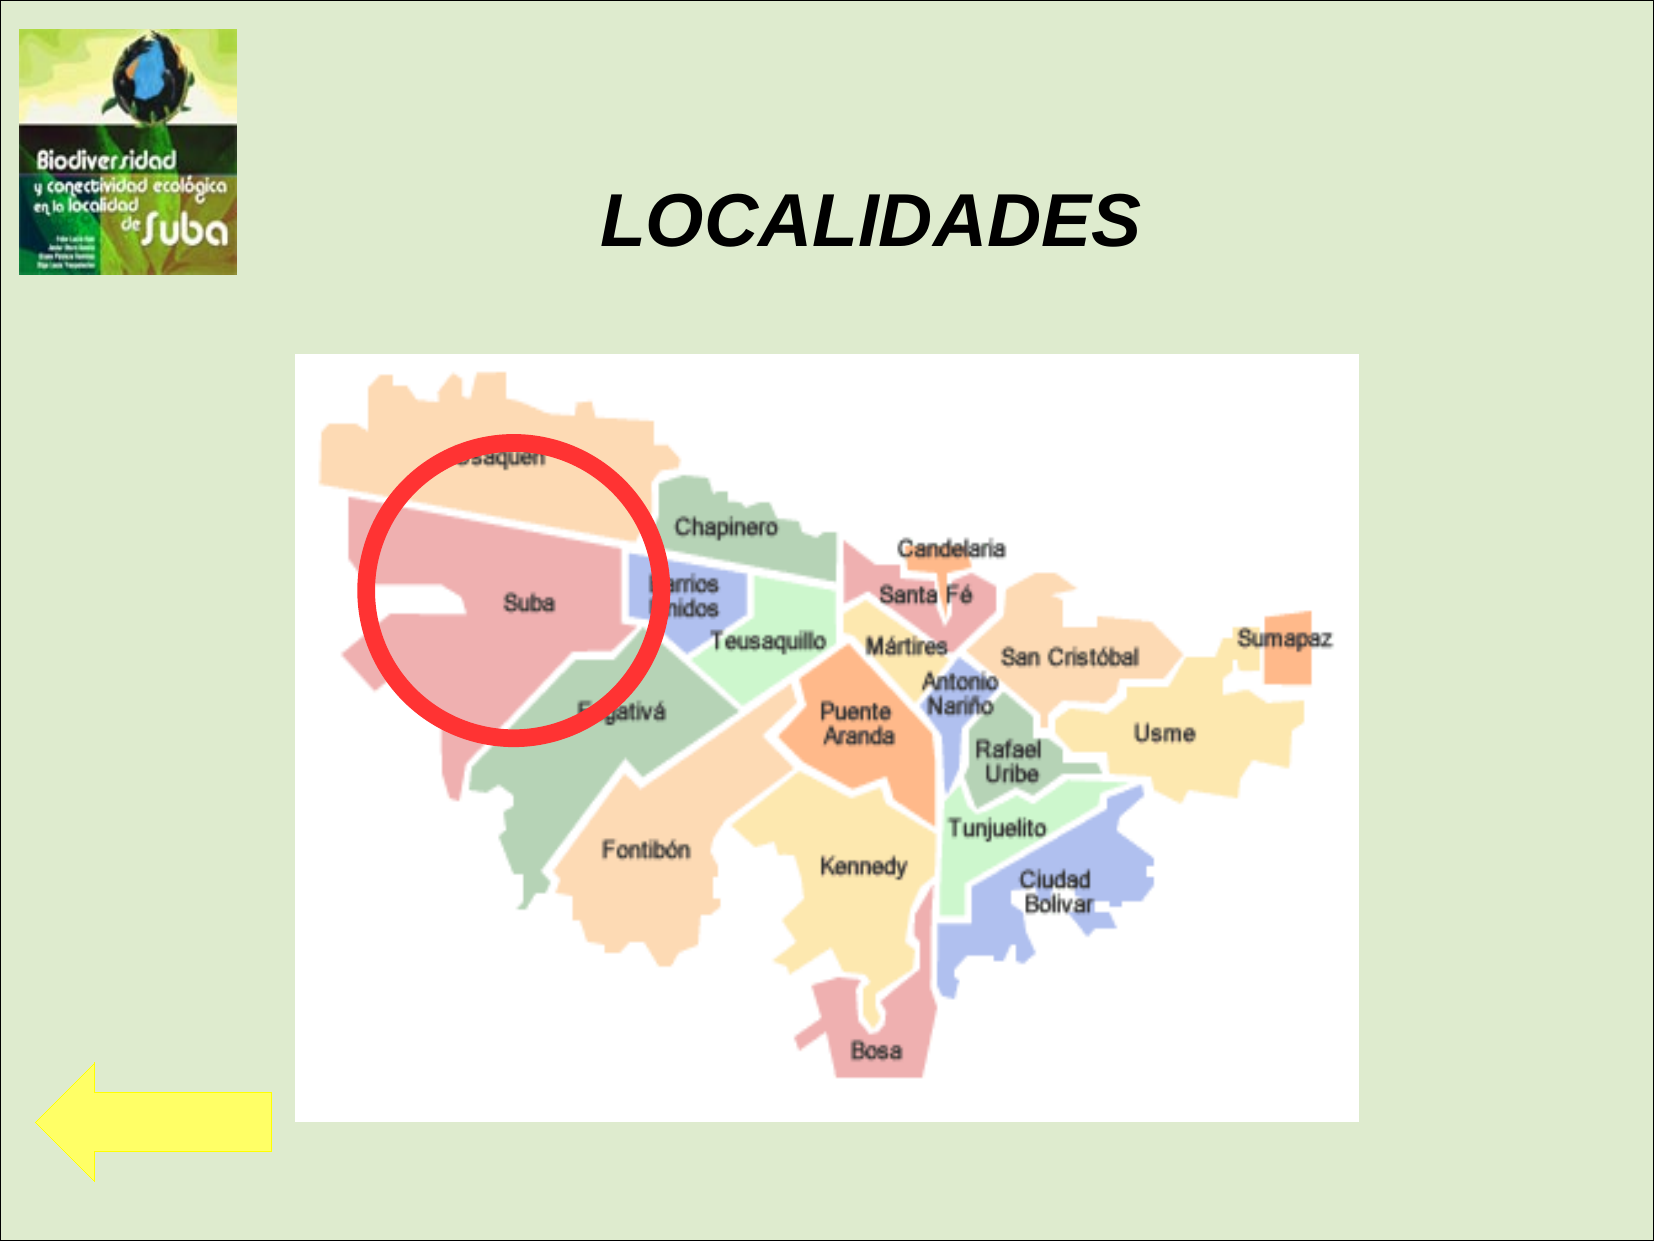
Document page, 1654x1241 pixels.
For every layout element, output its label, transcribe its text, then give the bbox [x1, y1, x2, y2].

text_box [366, 442, 662, 739]
picture [295, 354, 1359, 1123]
text_box [35, 1062, 272, 1182]
text_box LOCALIDADES [561, 171, 1182, 271]
picture [19, 29, 237, 275]
